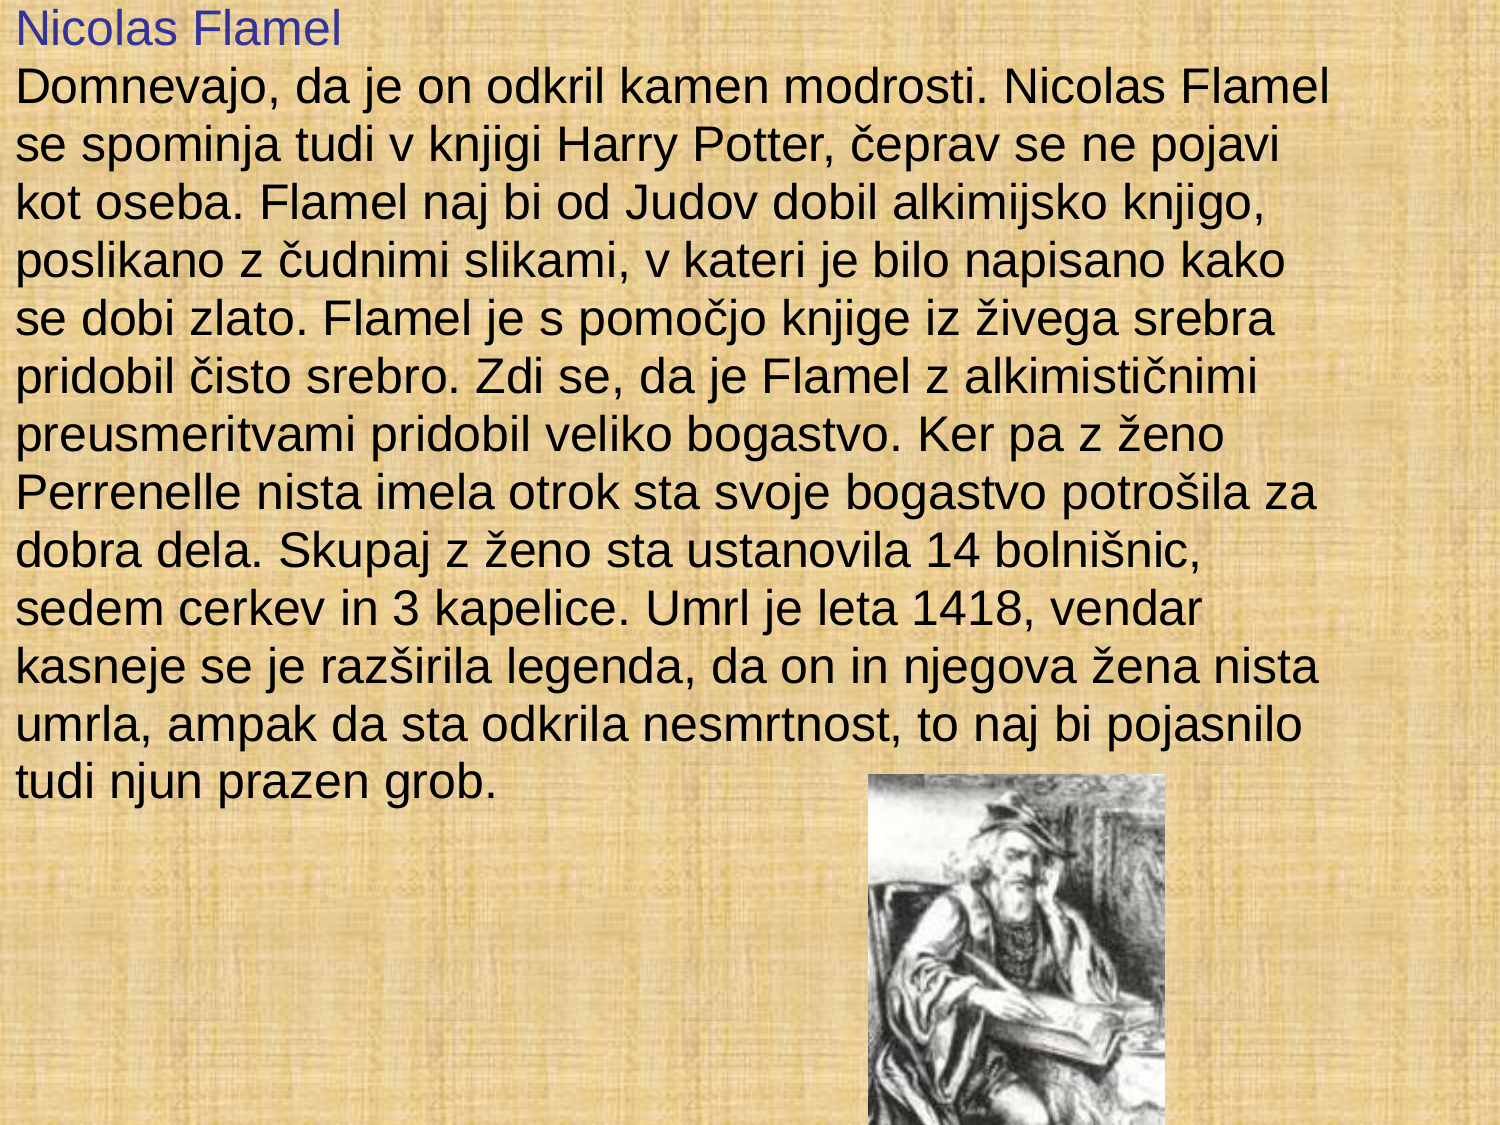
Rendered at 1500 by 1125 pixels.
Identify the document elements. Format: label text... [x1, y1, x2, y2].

picture [0, 0, 1500, 1125]
list Nicolas Flamel Domnevajo, da je on odkril kamen modrosti. Nicolas Flamel se spominja tudi v knjigi Harry Potter, čeprav se ne pojavi kot oseba. Flamel naj bi od Judov dobil alkimijsko knjigo, poslikano z čudnimi slikami, v kateri je bilo napisano kako se dobi zlato. Flamel je s pomočjo knjige iz živega srebra pridobil čisto srebro. Zdi se, da je Flamel z alkimističnimi preusmeritvami pridobil veliko bogastvo. Ker pa z ženo Perrenelle nista imela otrok sta svoje bogastvo potrošila za dobra dela. Skupaj z ženo sta ustanovila 14 bolnišnic, sedem cerkev in 3 kapelice. Umrl je leta 1418, vendar kasneje se je razširila legenda, da on in njegova žena nista umrla, ampak da sta odkrila nesmrtnost, to naj bi pojasnilo tudi njun prazen grob. [0, 0, 1350, 944]
